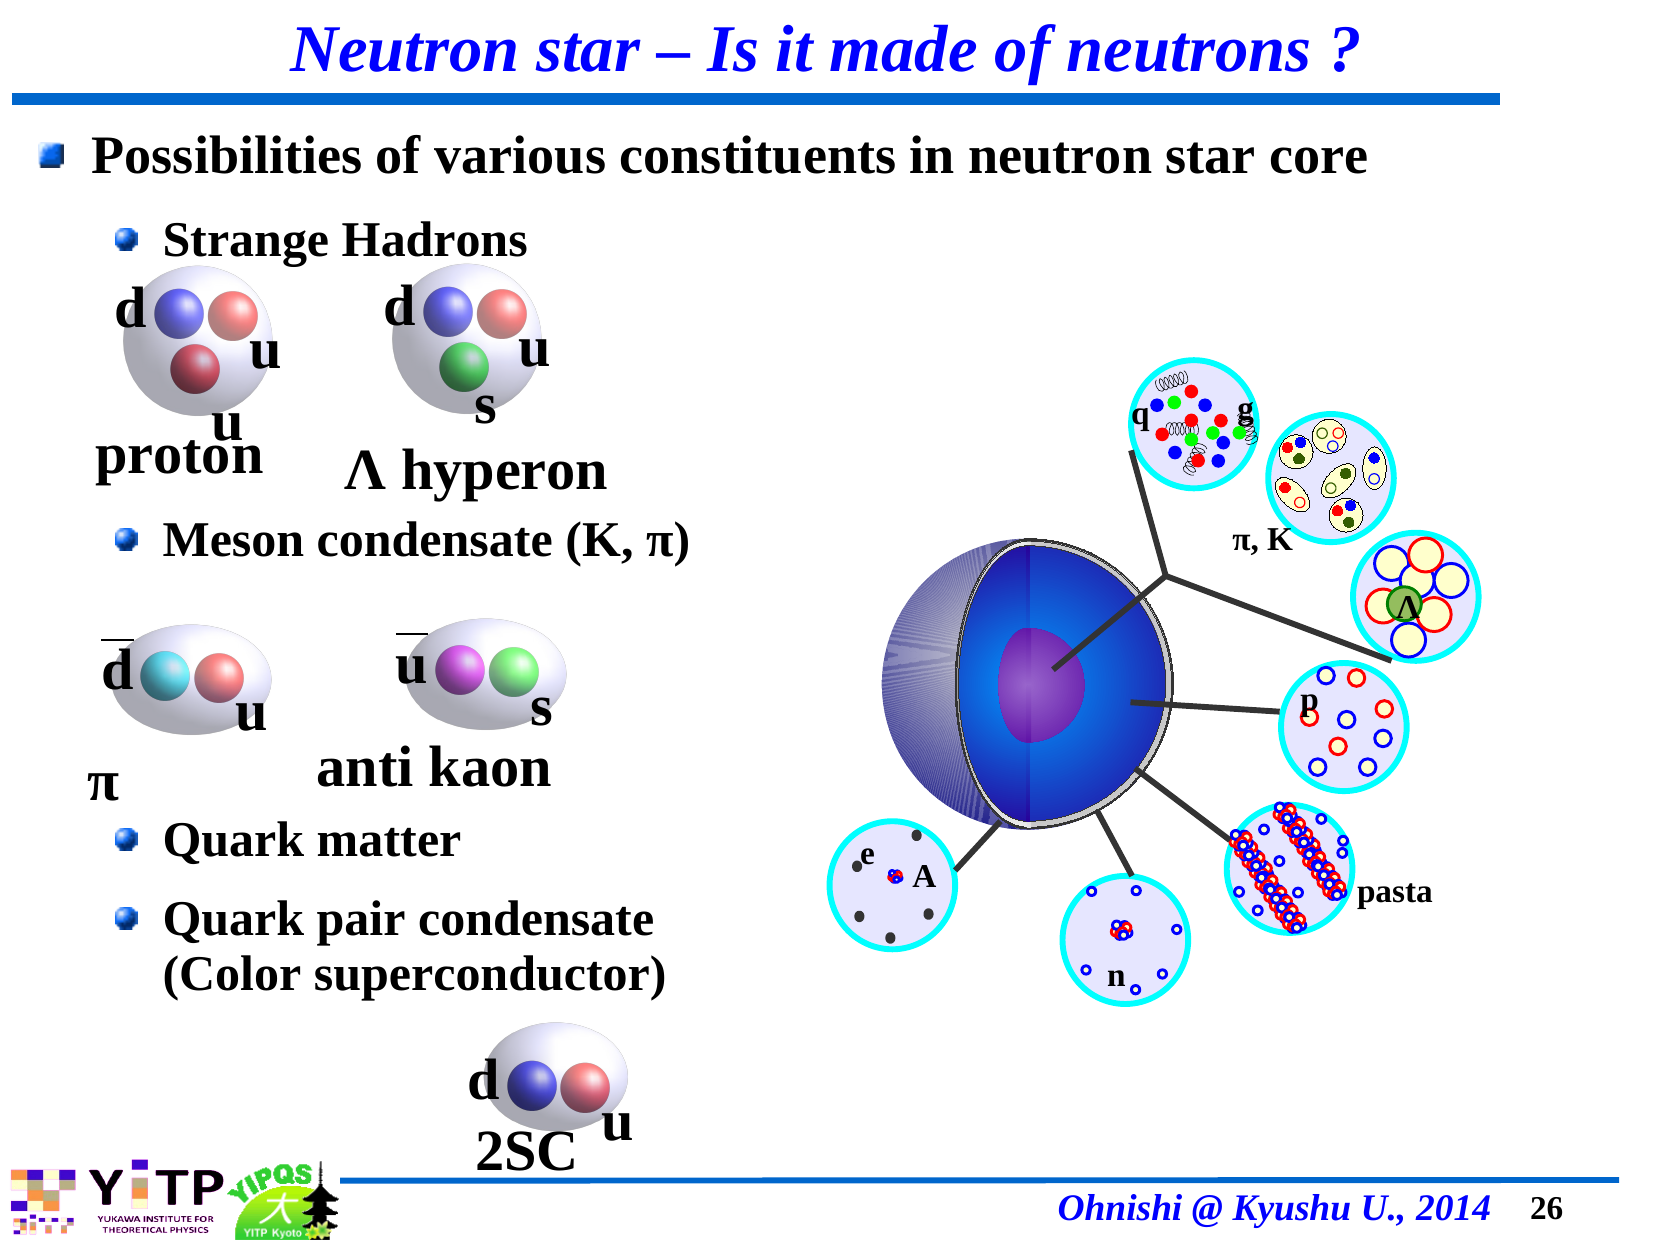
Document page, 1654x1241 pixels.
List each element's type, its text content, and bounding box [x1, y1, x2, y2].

text_box A [915, 860, 934, 893]
text_box [1226, 802, 1353, 933]
text_box Λ hyperon [344, 437, 609, 504]
text_box proton [94, 421, 264, 488]
text_box p [1300, 680, 1316, 719]
text_box s [530, 673, 554, 739]
text_box 2SC [475, 1118, 580, 1184]
text_box u [601, 1088, 635, 1155]
text_box pasta [1360, 875, 1431, 908]
text_box [1281, 663, 1407, 792]
picture [0, 1154, 340, 1241]
list Possibilities of various constituents in neutron star core Strange Hadrons Meson condensate (K, π) Quark matter Quark pair condensate (Color superconductor) [20, 124, 1621, 1137]
text_box [1131, 360, 1256, 489]
text_box g [1237, 390, 1255, 428]
title Neutron star – Is it made of neutrons ? [0, 0, 1654, 99]
text_box s [474, 371, 498, 438]
text_box u [395, 631, 429, 698]
text_box n [1107, 956, 1126, 995]
text_box Λ [1396, 588, 1421, 627]
text_box u [235, 678, 269, 745]
text_box u [518, 314, 551, 381]
text_box u [249, 316, 282, 383]
text_box [1353, 532, 1479, 661]
text_box q [1131, 394, 1150, 433]
text_box π [87, 748, 120, 814]
text_box anti kaon [316, 734, 552, 801]
text_box d [467, 1047, 501, 1113]
text_box π, K [1232, 521, 1294, 559]
text_box u [211, 387, 243, 421]
text_box d [100, 637, 134, 704]
text_box d [114, 275, 148, 342]
text_box e [859, 834, 879, 873]
text_box [1268, 414, 1394, 543]
text_box [829, 821, 956, 950]
text_box [1062, 875, 1189, 1004]
text_box d [383, 273, 417, 340]
text_box [881, 538, 1174, 830]
